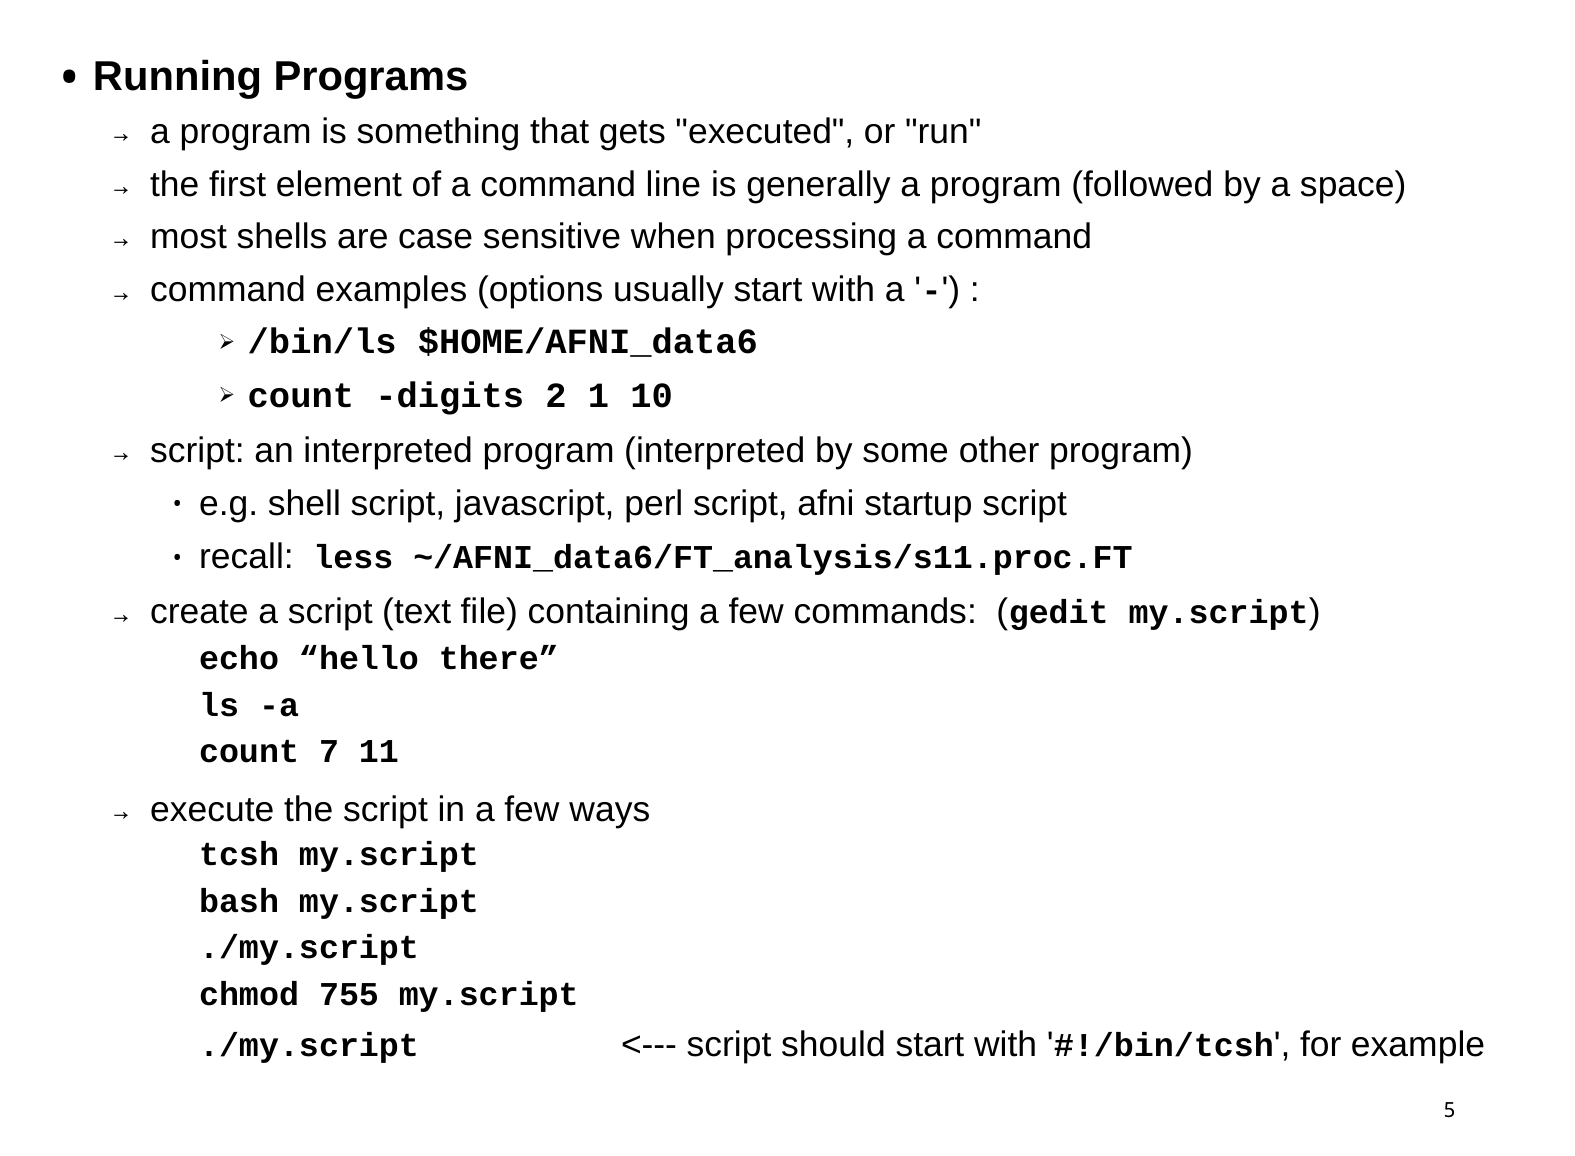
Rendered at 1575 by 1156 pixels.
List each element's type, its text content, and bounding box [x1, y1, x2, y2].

list Running Programs a program is something that gets "executed", or "run" the first element of a command line is generally a program (followed by a space) most shells are case sensitive when processing a command command examples (options usually start with a '-') : /bin/ls $HOME/AFNI_data6 count -digits 2 1 10 script: an interpreted program (interpreted by some other program) e.g. shell script, javascript, perl script, afni startup script recall: less ~/AFNI_data6/FT_analysis/s11.proc.FT create a script (text file) containing a few commands: (gedit my.script) echo “hello there” ls -a count 7 11 execute the script in a few ways tcsh my.script bash my.script ./my.script chmod 755 my.script ./my.script <--- script should start with '#!/bin/tcsh', for example [37, 40, 1538, 1103]
